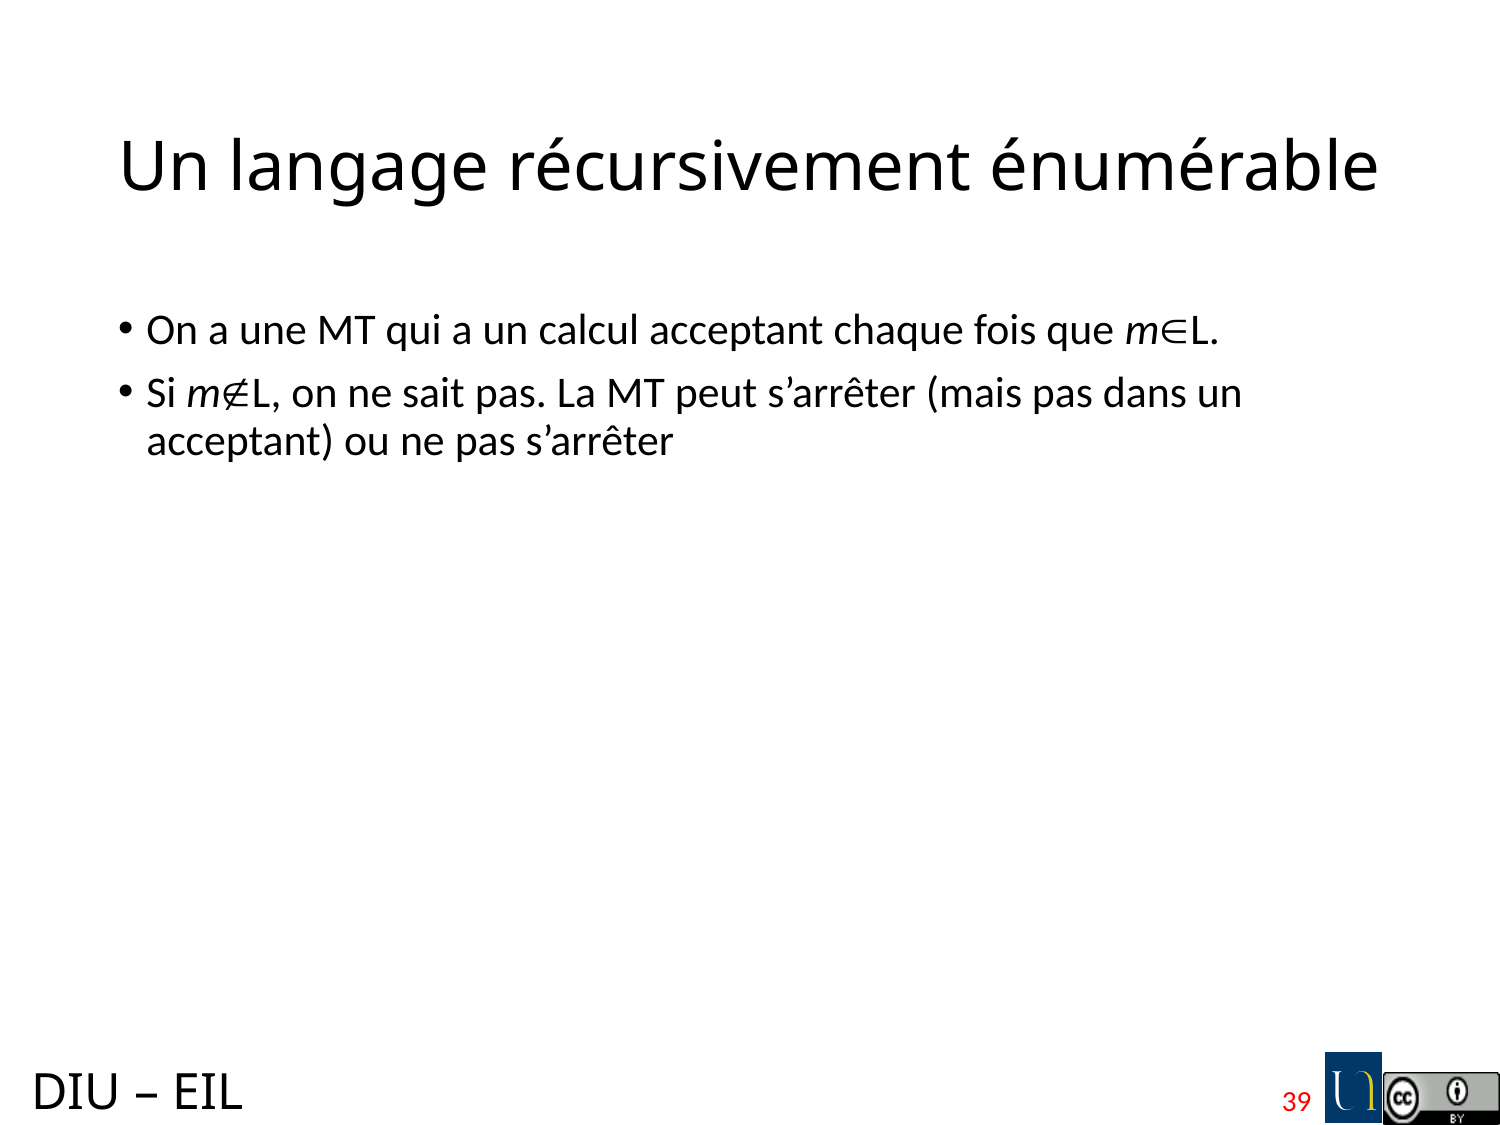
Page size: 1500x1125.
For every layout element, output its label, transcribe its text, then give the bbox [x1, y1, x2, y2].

picture [1383, 1072, 1500, 1125]
list On a une MT qui a un calcul acceptant chaque fois que mL. Si mL, on ne sait pas. La MT peut s’arrêter (mais pas dans un acceptant) ou ne pas s’arrêter [103, 299, 1397, 1014]
slide_number <numéro> [1240, 1070, 1327, 1125]
picture [1325, 1052, 1382, 1123]
title Un langage récursivement énumérable [103, 59, 1397, 278]
